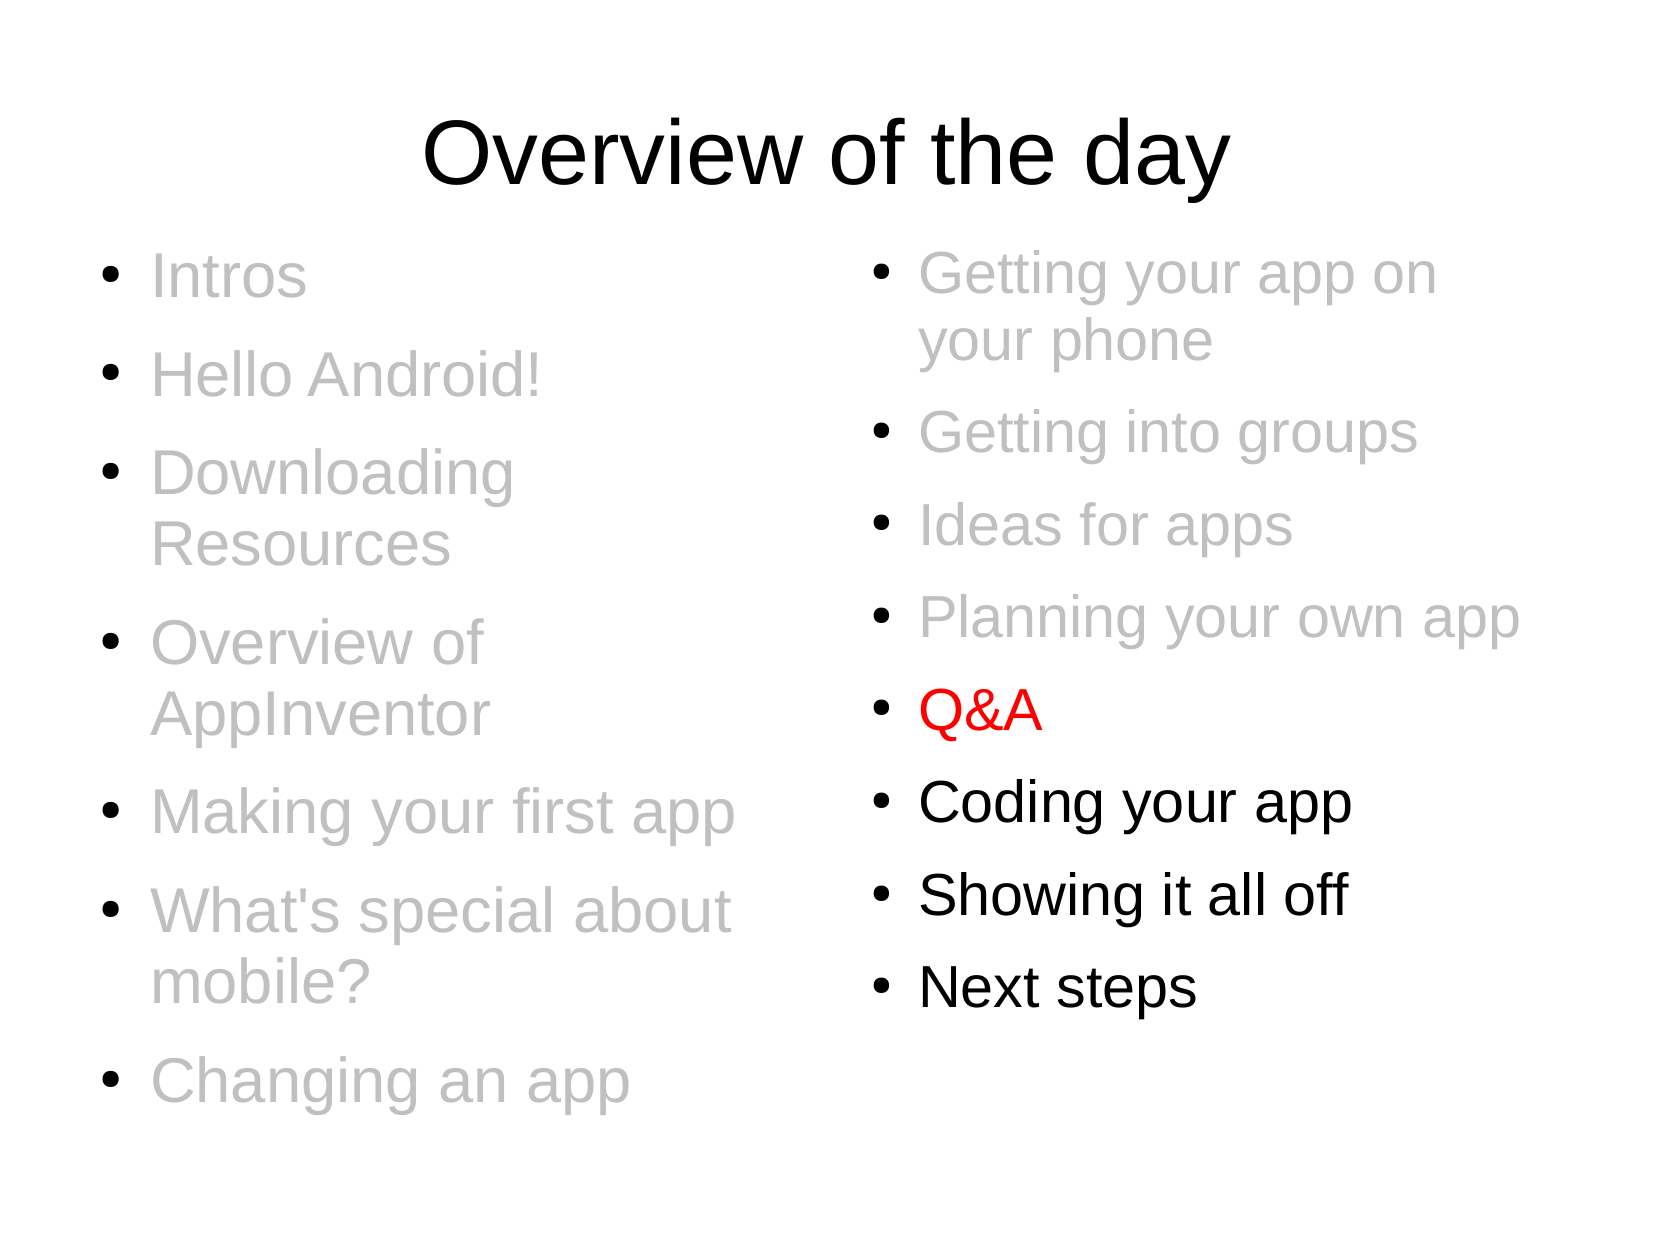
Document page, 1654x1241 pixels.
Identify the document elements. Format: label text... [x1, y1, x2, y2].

list Intros Hello Android! Downloading Resources Overview of AppInventor Making your first app What's special about mobile? Changing an app [82, 240, 793, 1126]
list Getting your app on your phone Getting into groups Ideas for apps Planning your own app Q&A Coding your app Showing it all off Next steps [855, 240, 1566, 1025]
title Overview of the day [82, 49, 1571, 257]
